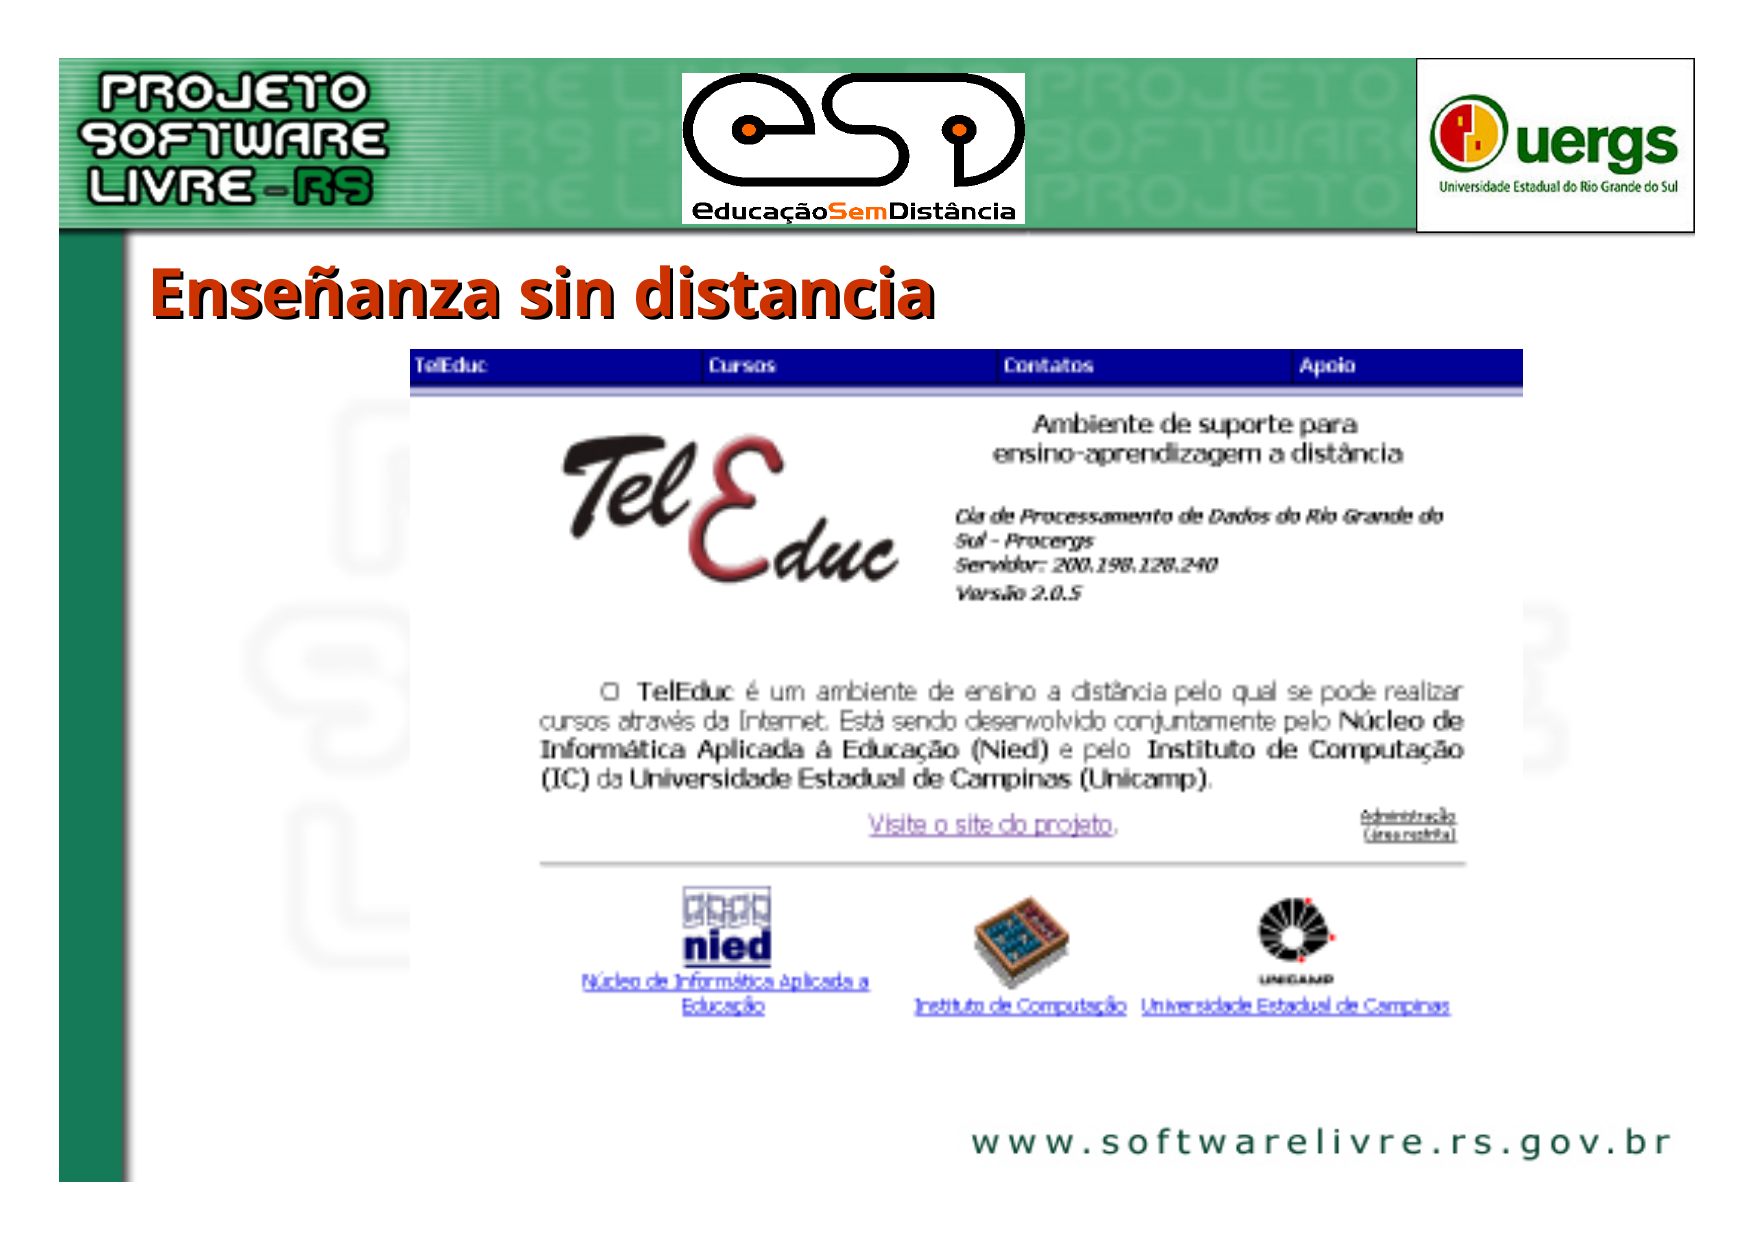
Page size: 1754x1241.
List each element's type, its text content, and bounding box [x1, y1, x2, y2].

title Enseñanza sin distancia [132, 180, 1494, 344]
picture [59, 58, 1695, 1182]
